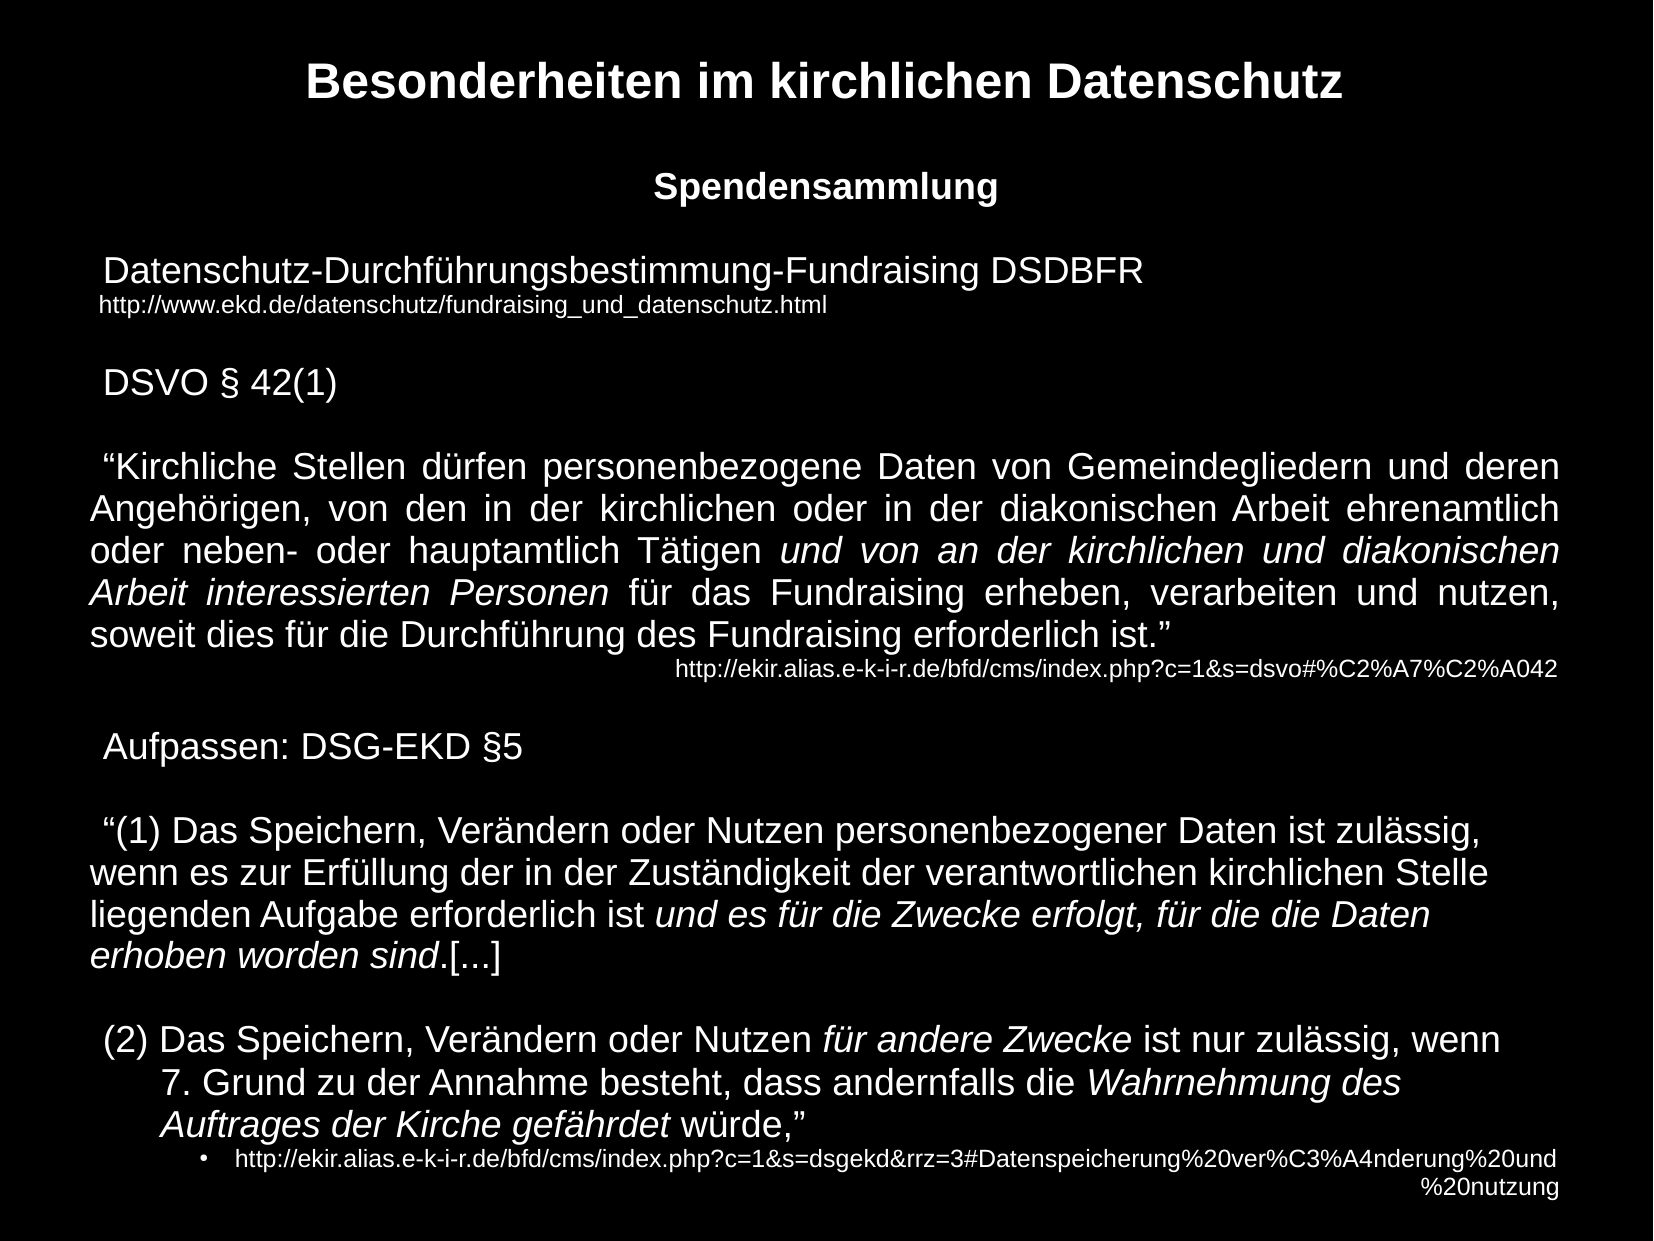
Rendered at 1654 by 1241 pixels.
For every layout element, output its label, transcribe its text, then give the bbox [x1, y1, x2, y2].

text_box Besonderheiten im kirchlichen Datenschutz Spendensammlung Datenschutz-Durchführungsbestimmung-Fundraising DSDBFR http://www.ekd.de/datenschutz/fundraising_und_datenschutz.html DSVO § 42(1) “Kirchliche Stellen dürfen personenbezogene Daten von Gemeindegliedern und deren Angehörigen, von den in der kirchlichen oder in der diakonischen Arbeit ehrenamtlich oder neben- oder hauptamtlich Tätigen und von an der kirchlichen und diakonischen Arbeit interessierten Personen für das Fundraising erheben, verarbeiten und nutzen, soweit dies für die Durchführung des Fundraising erforderlich ist.” http://ekir.alias.e-k-i-r.de/bfd/cms/index.php?c=1&s=dsvo#%C2%A7%C2%A042 Aufpassen: DSG-EKD §5 “(1) Das Speichern, Verändern oder Nutzen personenbezogener Daten ist zulässig, wenn es zur Erfüllung der in der Zuständigkeit der verantwortlichen kirchlichen Stelle liegenden Aufgabe erforderlich ist und es für die Zwecke erfolgt, für die die Daten erhoben worden sind.[...] (2) Das Speichern, Verändern oder Nutzen für andere Zwecke ist nur zulässig, wenn 7. Grund zu der Annahme besteht, dass andernfalls die Wahrnehmung des Auftrages der Kirche gefährdet würde,” http://ekir.alias.e-k-i-r.de/bfd/cms/index.php?c=1&s=dsgekd&rrz=3#Datenspeicherung%20ver%C3%A4nderung%20und%20nutzung [75, 46, 1576, 1209]
